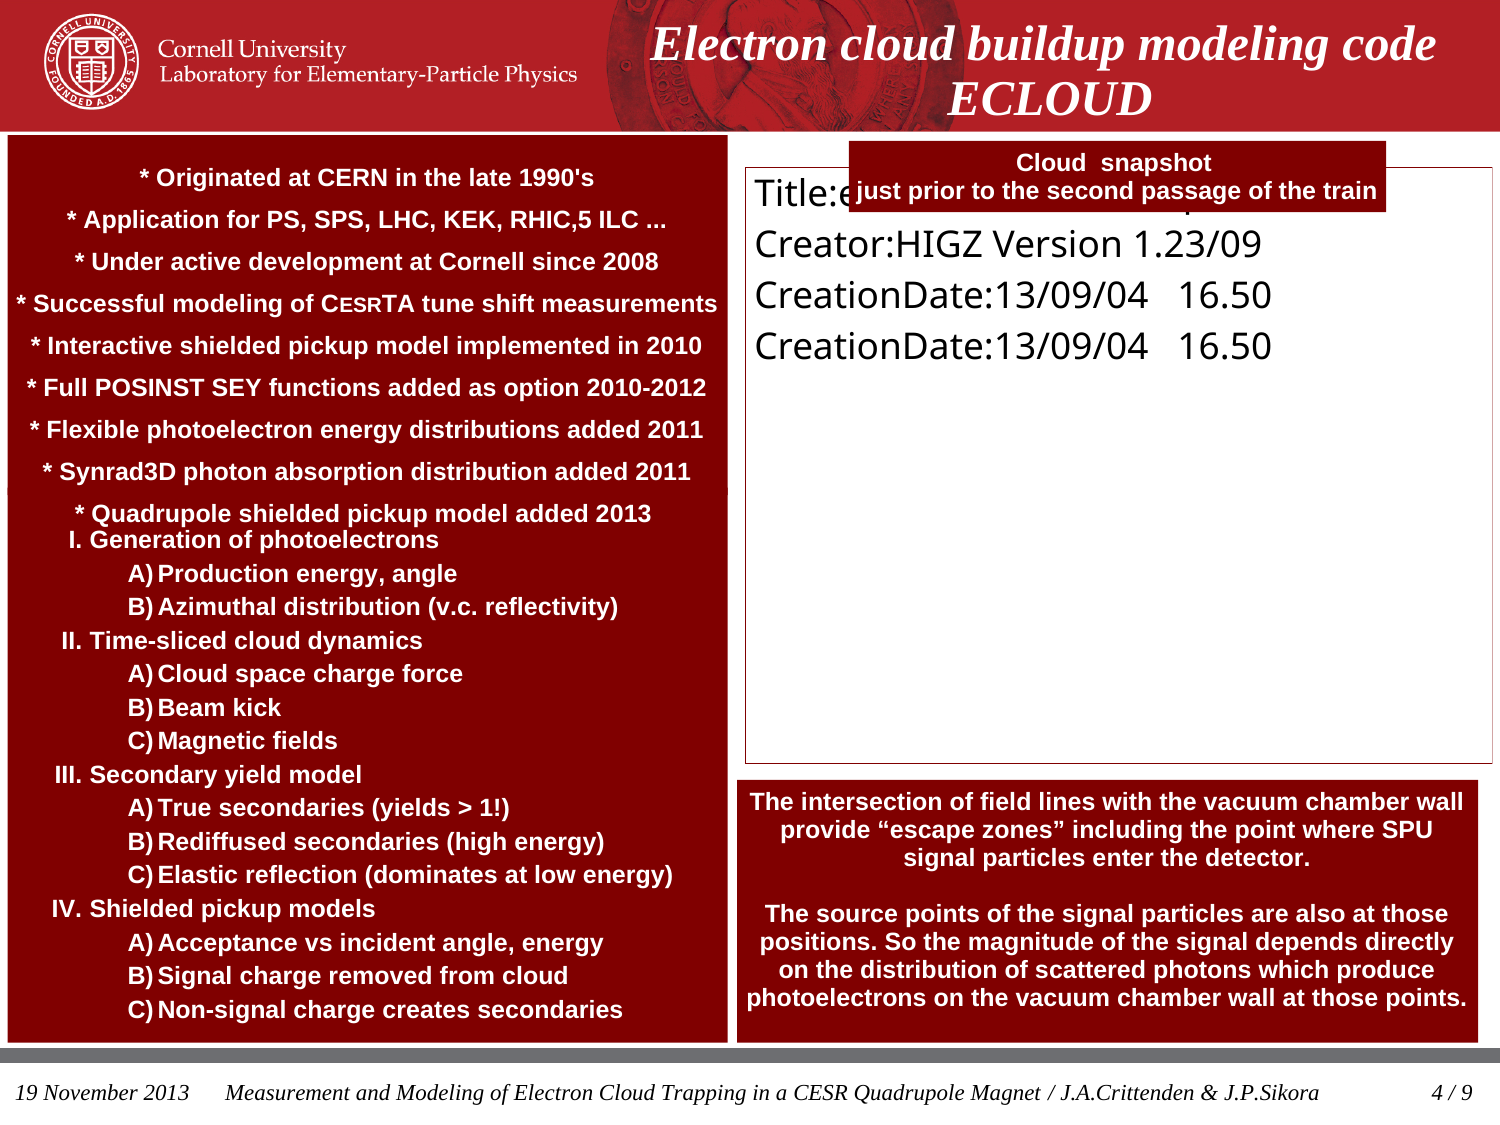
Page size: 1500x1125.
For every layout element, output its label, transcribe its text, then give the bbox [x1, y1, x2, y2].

picture [0, 0, 1500, 132]
picture [742, 164, 1493, 764]
text_box * Originated at CERN in the late 1990's * Application for PS, SPS, LHC, KEK, RHIC,5 ILC ... * Under active development at Cornell since 2008 * Successful modeling of CESRTA tune shift measurements * Interactive shielded pickup model implemented in 2010 * Full POSINST SEY functions added as option 2010-2012 * Flexible photoelectron energy distributions added 2011 * Synrad3D photon absorption distribution added 2011 * Quadrupole shielded pickup model added 2013 [7, 135, 728, 496]
text_box Generation of photoelectrons Production energy, angle Azimuthal distribution (v.c. reflectivity) Time-sliced cloud dynamics Cloud space charge force Beam kick Magnetic fields Secondary yield model True secondaries (yields > 1!) Rediffused secondaries (high energy) Elastic reflection (dominates at low energy) Shielded pickup models Acceptance vs incident angle, energy Signal charge removed from cloud Non-signal charge creates secondaries [7, 496, 728, 1043]
text_box Cloud snapshot just prior to the second passage of the train [848, 140, 1387, 213]
title Electron cloud buildup modeling code ECLOUD [600, 7, 1500, 136]
text_box The intersection of field lines with the vacuum chamber wall provide “escape zones” including the point where SPU signal particles enter the detector. The source points of the signal particles are also at those positions. So the magnitude of the signal depends directly on the distribution of scattered photons which produce photoelectrons on the vacuum chamber wall at those points. [737, 779, 1479, 1043]
